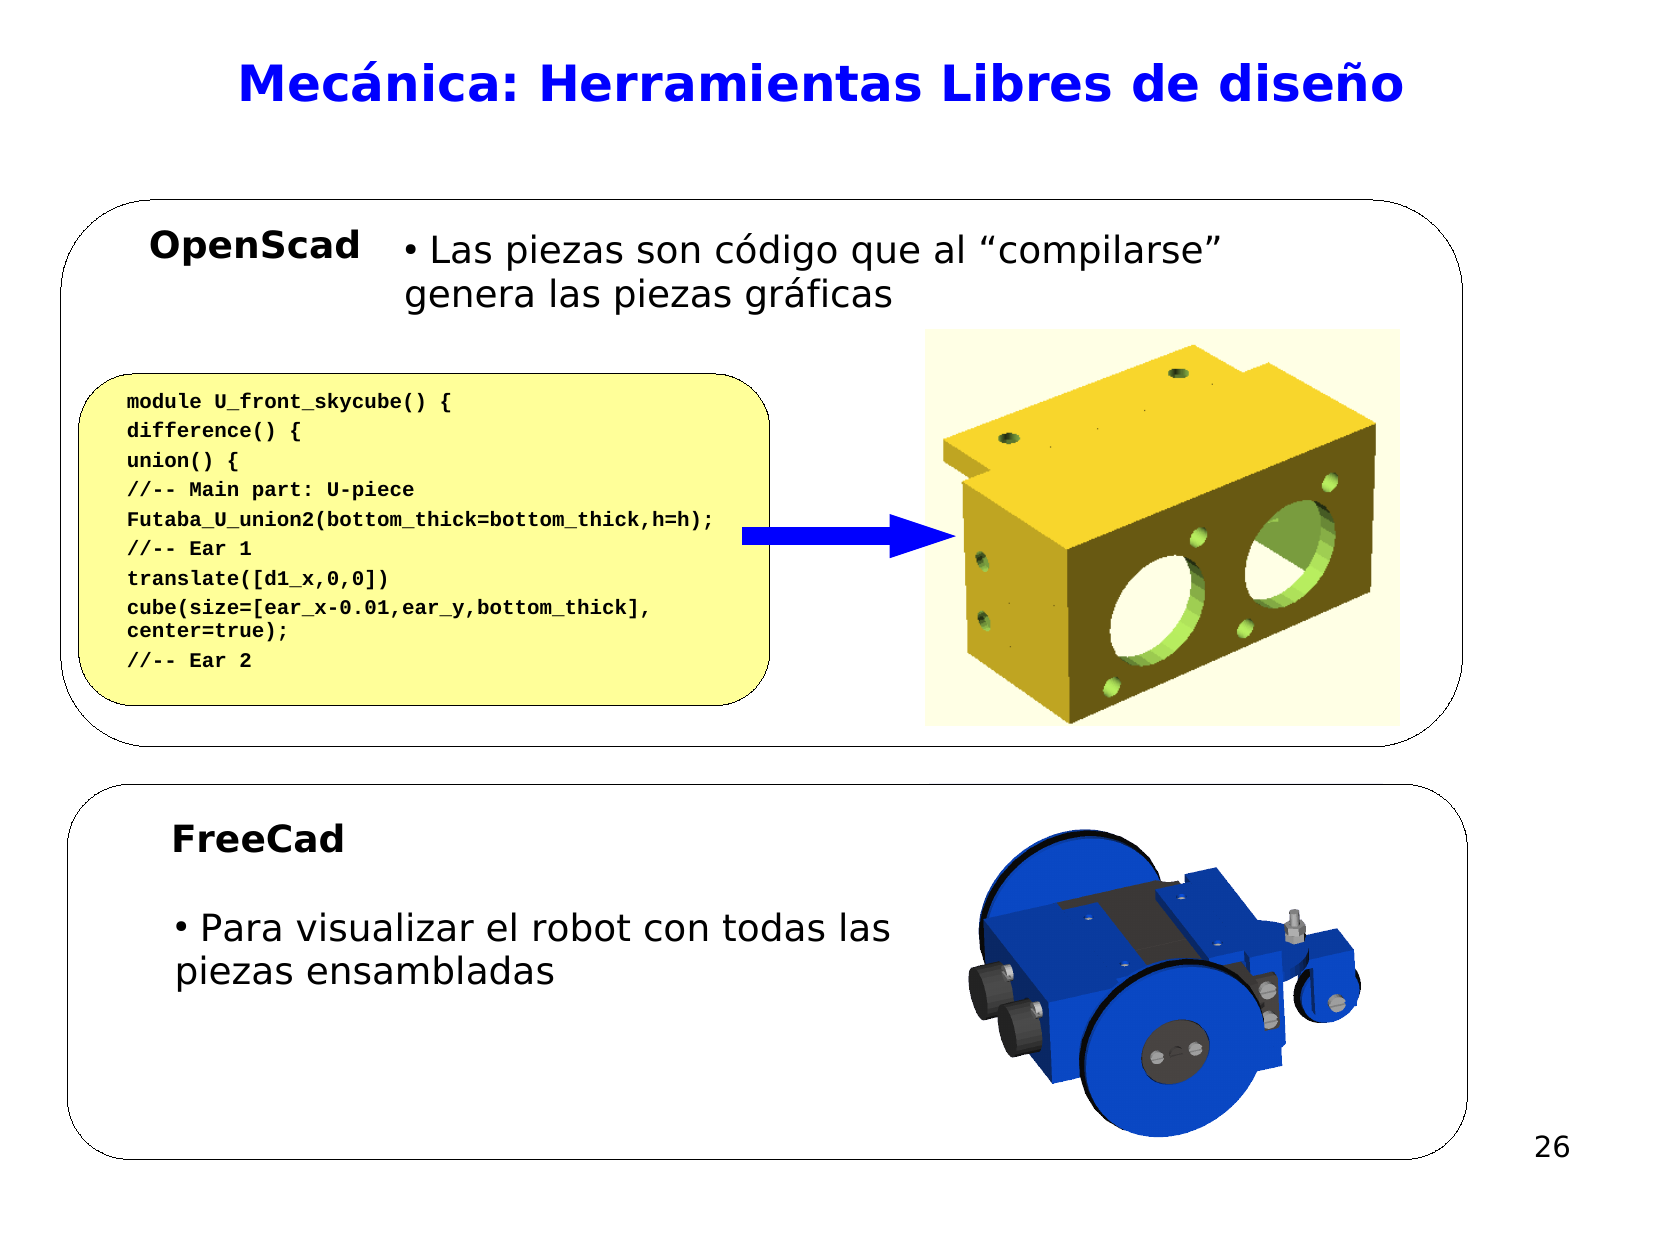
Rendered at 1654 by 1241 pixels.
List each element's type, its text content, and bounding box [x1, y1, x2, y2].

text_box [78, 373, 745, 702]
text_box module U_front_skycube() { difference() { union() { //-- Main part: U-piece Futaba_U_union2(bottom_thick=bottom_thick,h=h); //-- Ear 1 translate([d1_x,0,0]) cube(size=[ear_x-0.01,ear_y,bottom_thick], center=true); //-- Ear 2 [112, 383, 812, 711]
text_box FreeCad [143, 810, 438, 878]
text_box Mecánica: Herramientas Libres de diseño [222, 47, 1421, 122]
text_box Las piezas son código que al “compilarse” genera las piezas gráficas [389, 221, 1369, 352]
text_box Para visualizar el robot con todas las piezas ensambladas [159, 898, 918, 1029]
text_box OpenScad [121, 216, 416, 285]
picture [929, 785, 1383, 1159]
picture [925, 329, 1400, 726]
